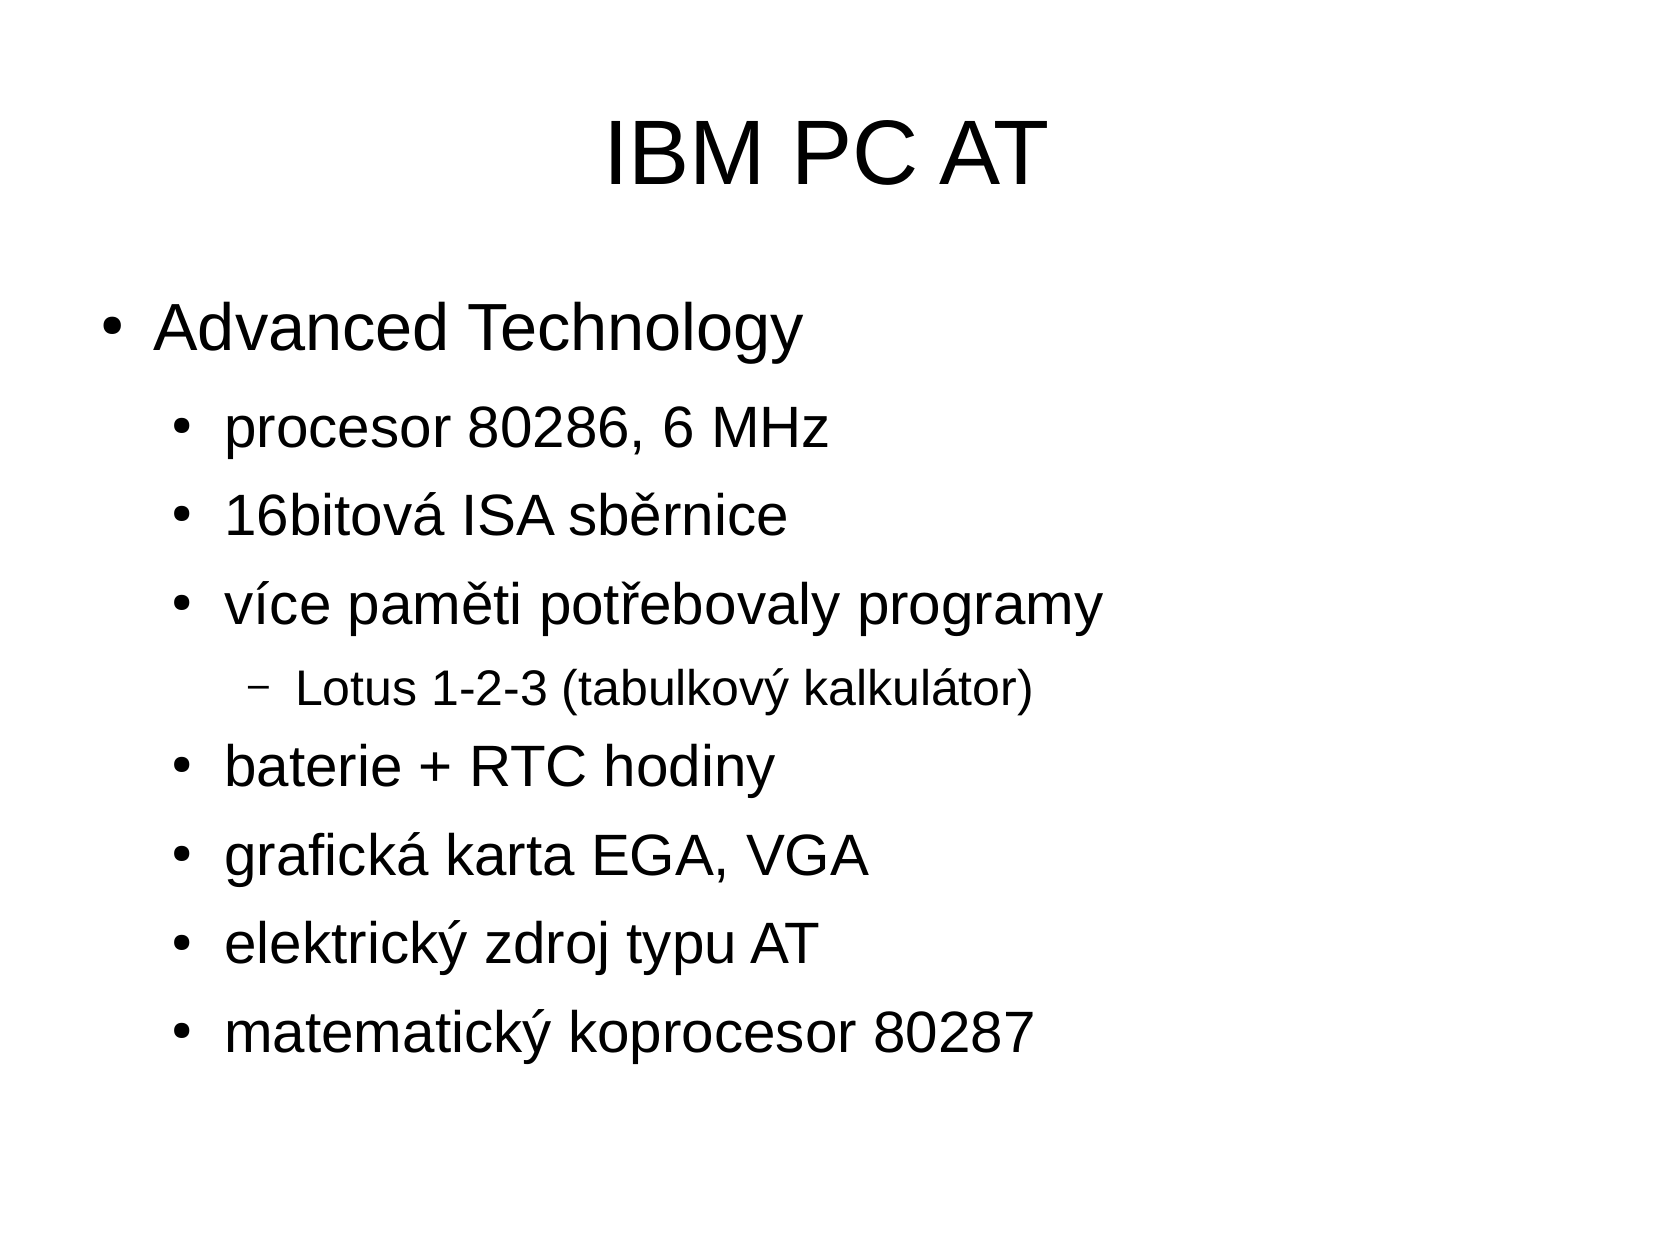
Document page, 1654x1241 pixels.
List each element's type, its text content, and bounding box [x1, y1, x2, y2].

list Advanced Technology procesor 80286, 6 MHz 16bitová ISA sběrnice více paměti potřebovaly programy Lotus 1-2-3 (tabulkový kalkulátor) baterie + RTC hodiny grafická karta EGA, VGA elektrický zdroj typu AT matematický koprocesor 80287 [82, 290, 1571, 1109]
title IBM PC AT [82, 49, 1571, 257]
